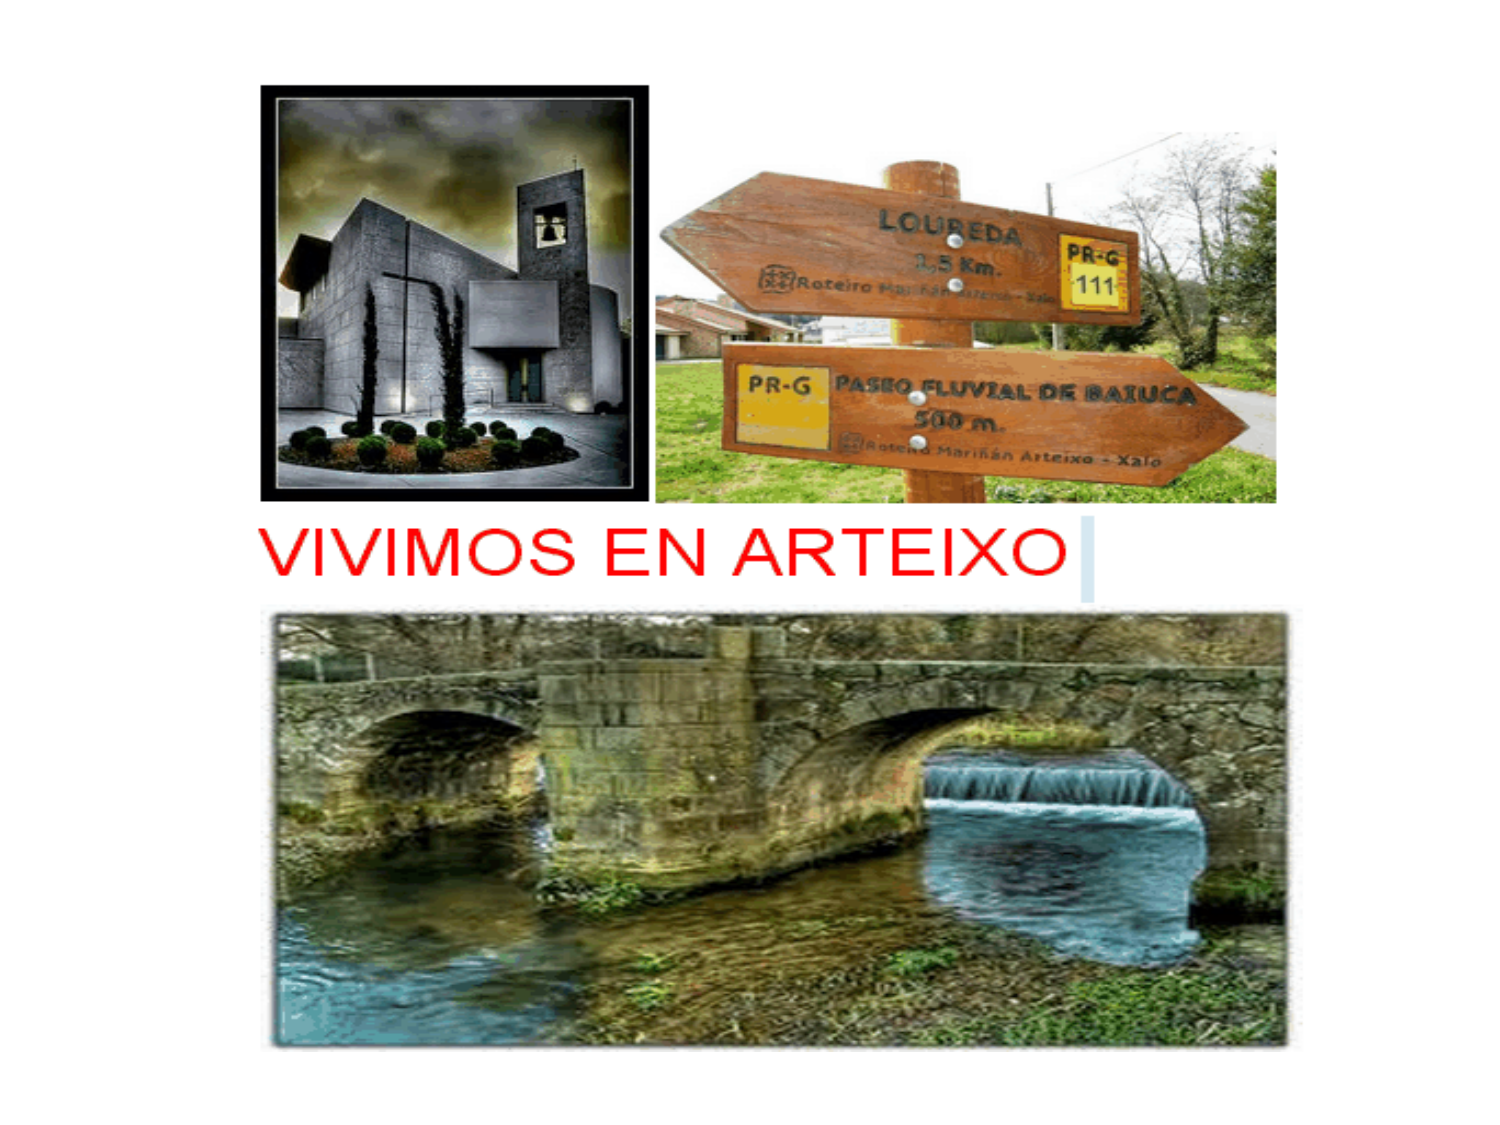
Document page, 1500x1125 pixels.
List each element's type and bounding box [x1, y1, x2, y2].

picture [224, 82, 1312, 1052]
